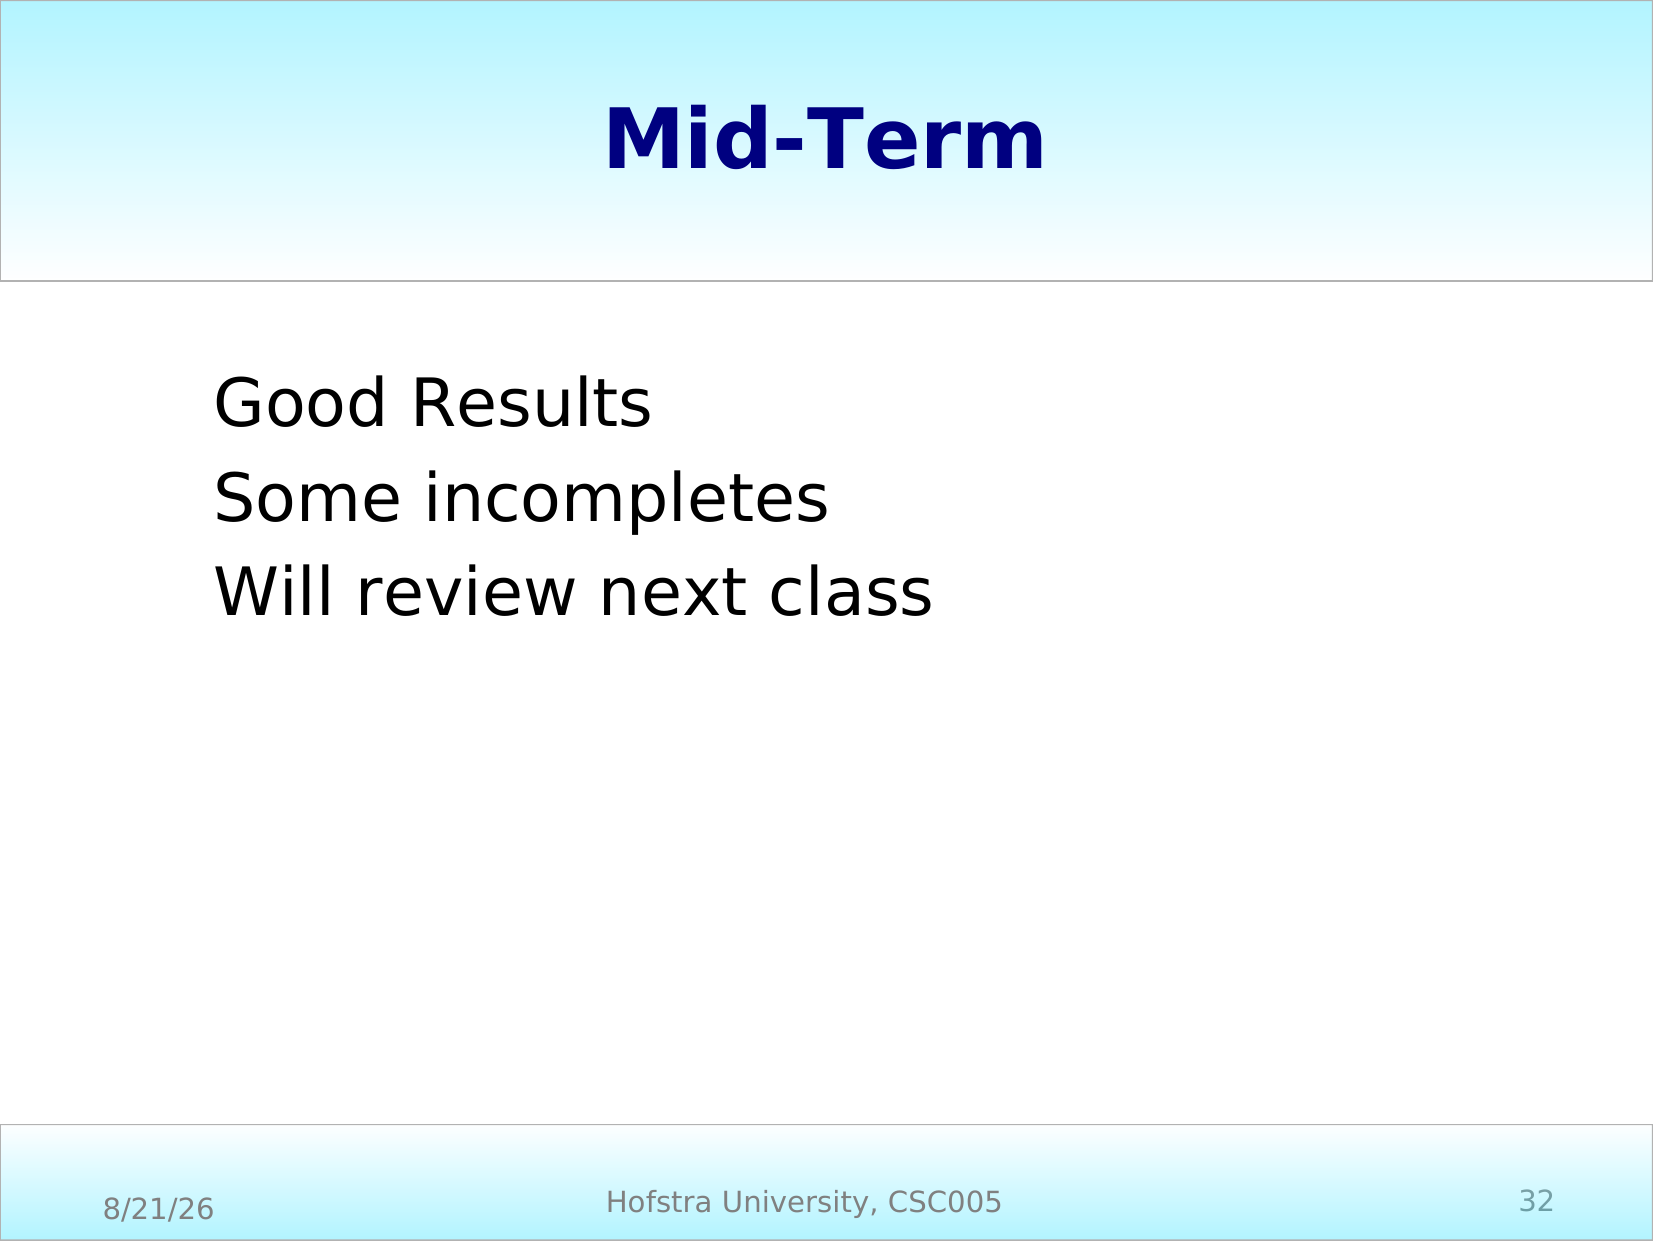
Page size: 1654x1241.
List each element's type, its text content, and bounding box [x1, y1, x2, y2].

title Mid-Term [78, 77, 1576, 203]
list Good Results Some incompletes Will review next class [213, 364, 1619, 1110]
